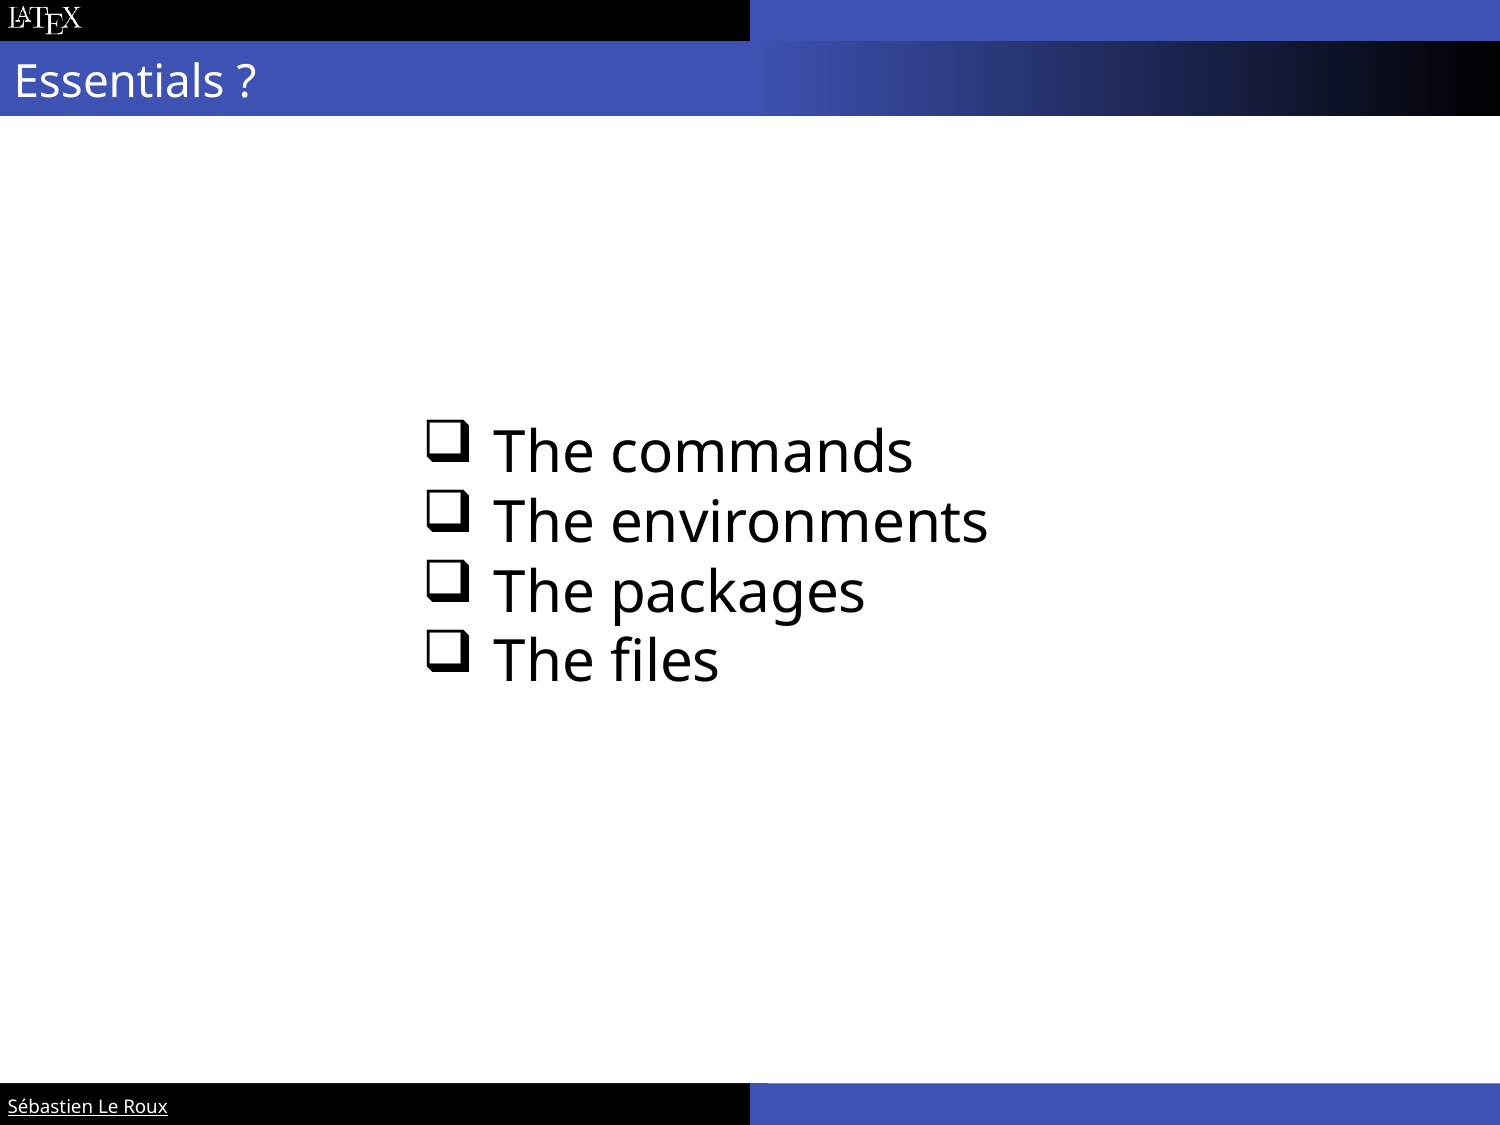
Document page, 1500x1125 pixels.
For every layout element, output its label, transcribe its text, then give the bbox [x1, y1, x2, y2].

title Essentials ? [0, 41, 1500, 116]
picture [5, 3, 84, 37]
text_box The commands The environments The packages The files [407, 406, 1069, 702]
